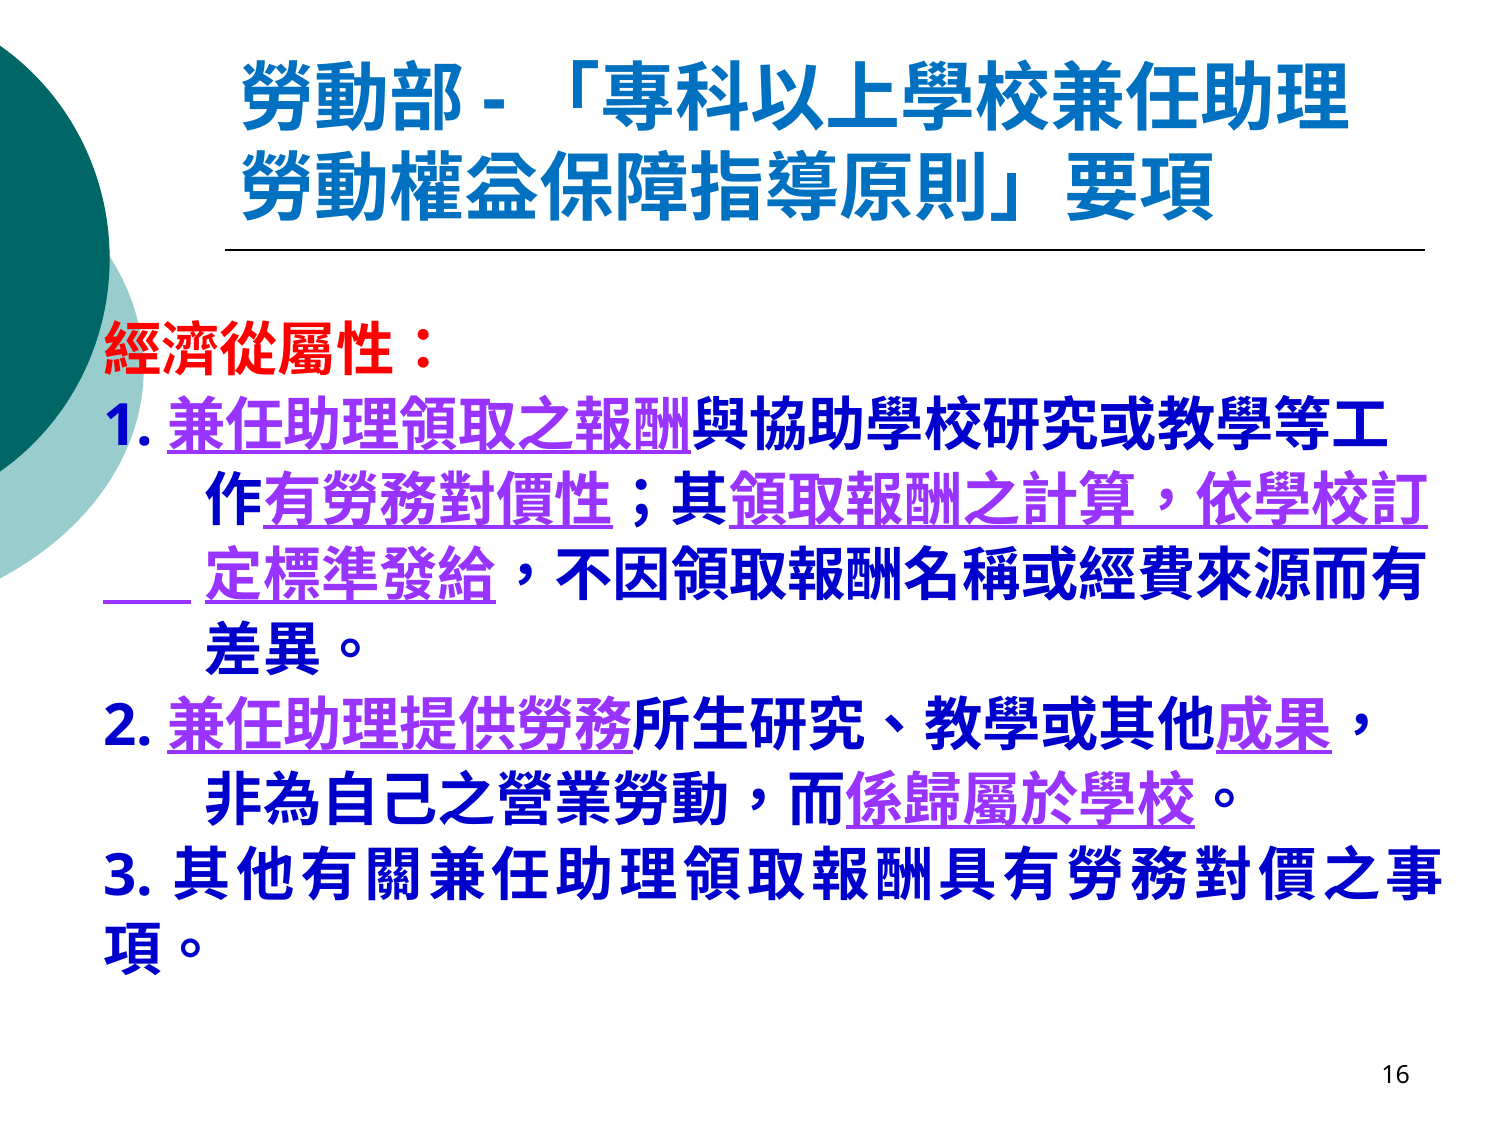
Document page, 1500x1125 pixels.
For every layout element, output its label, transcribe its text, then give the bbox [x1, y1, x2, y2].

text_box 經濟從屬性： 1.兼任助理領取之報酬與協助學校研究或教學等工 作有勞務對價性；其領取報酬之計算，依學校訂 定標準發給，不因領取報酬名稱或經費來源而有 差異。 2.兼任助理提供勞務所生研究、教學或其他成果， 非為自己之營業勞動，而係歸屬於學校。 3.其他有關兼任助理領取報酬具有勞務對價之事項。 [88, 299, 1459, 975]
title 勞動部-「專科以上學校兼任助理勞動權益保障指導原則」要項 [224, 49, 1425, 237]
slide_number <number> [1074, 1025, 1425, 1100]
